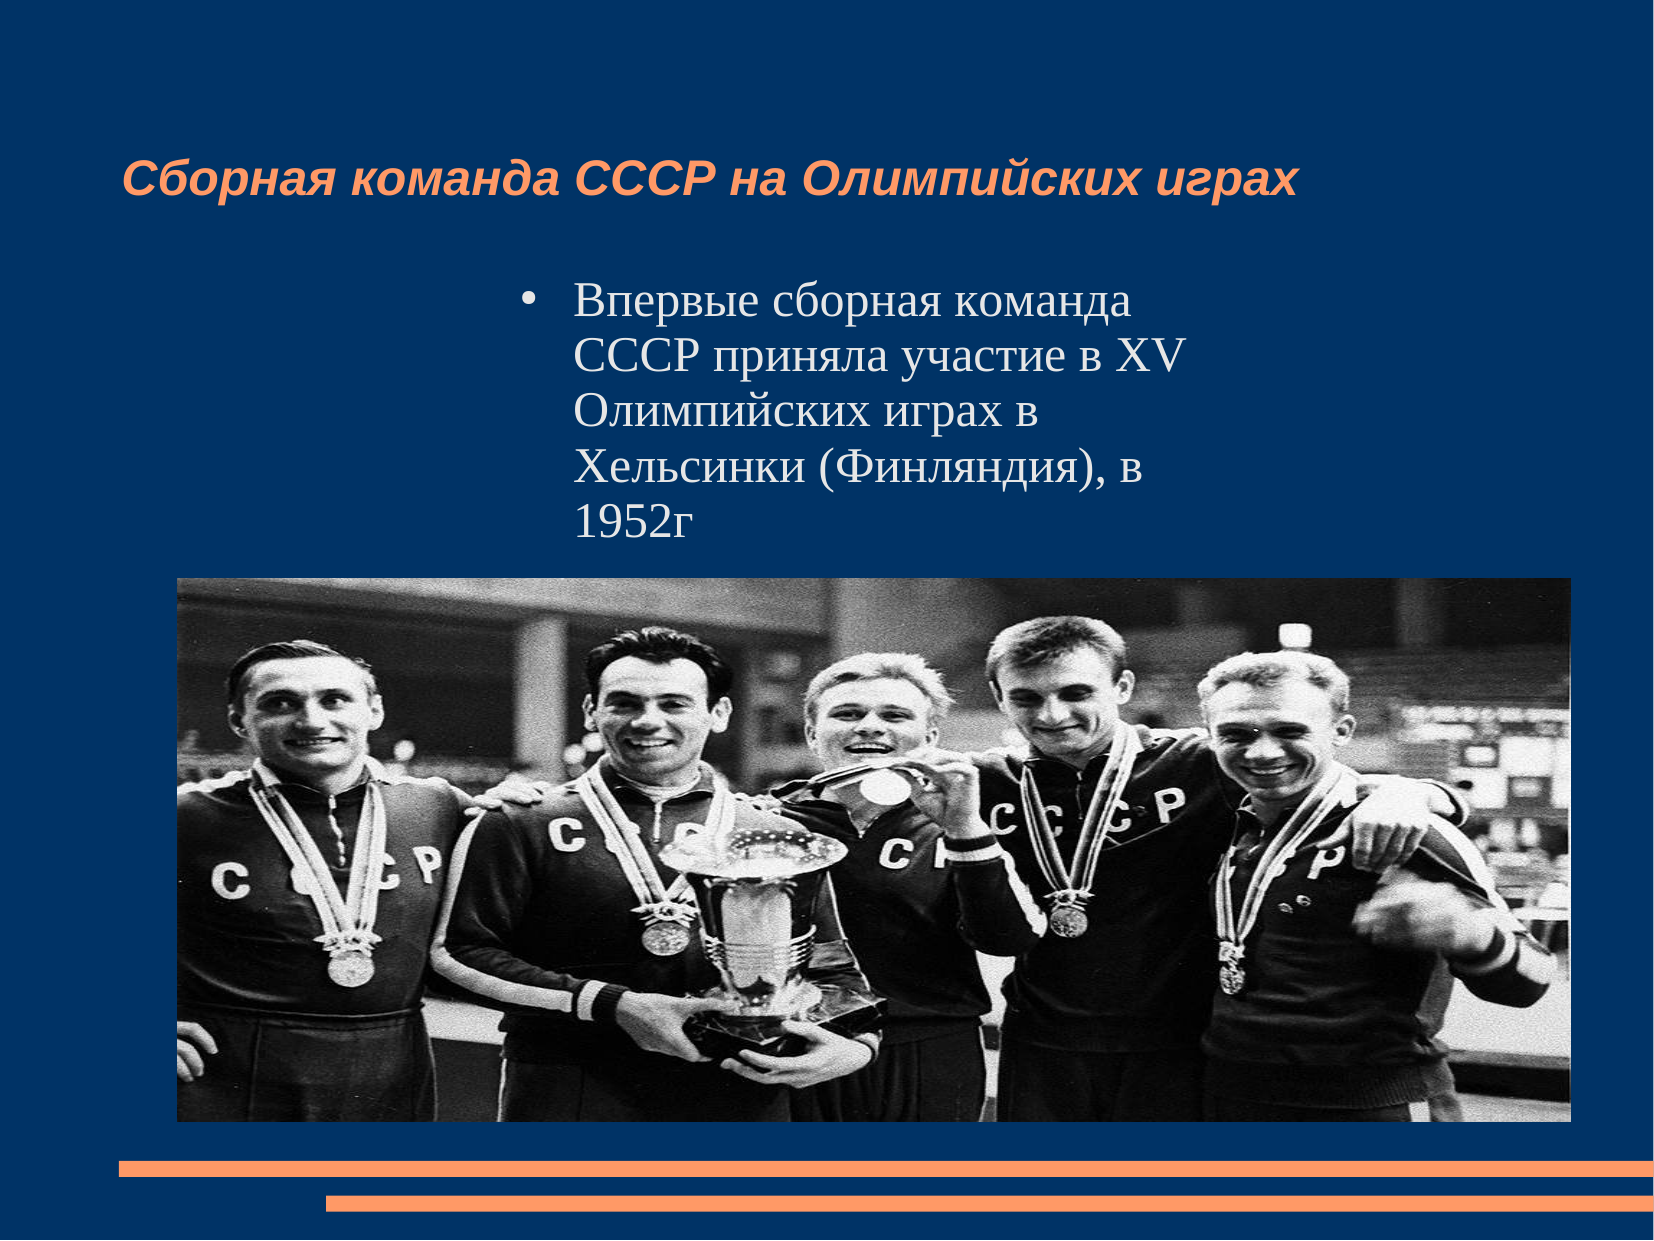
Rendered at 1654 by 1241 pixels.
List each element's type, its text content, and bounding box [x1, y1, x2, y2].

picture [177, 578, 1571, 1123]
list Впервые сборная команда СССР приняла участие в XV Олимпийских играх в Хельсинки (Финляндия), в 1952г [502, 271, 1229, 1091]
title Сборная команда СССР на Олимпийских играх [121, 46, 1534, 254]
